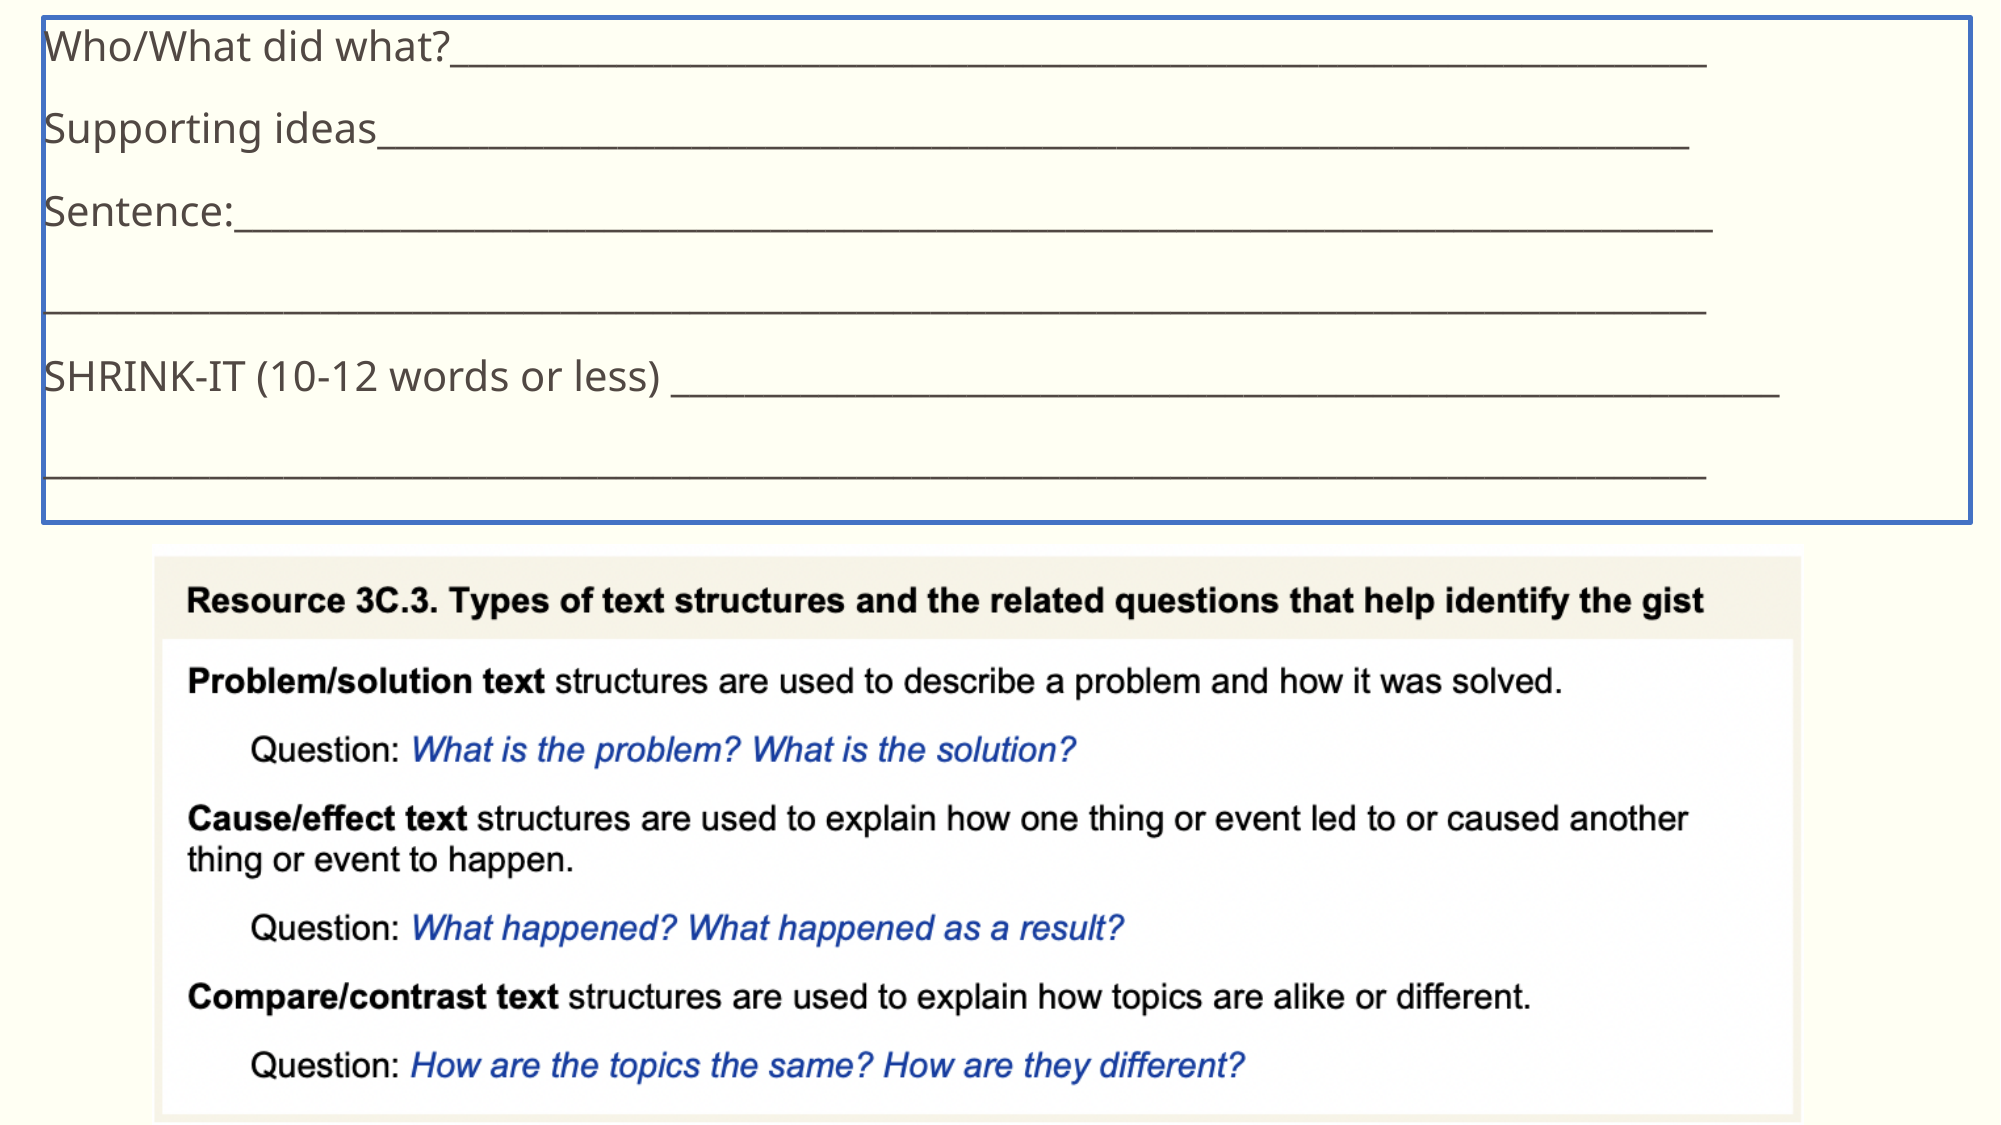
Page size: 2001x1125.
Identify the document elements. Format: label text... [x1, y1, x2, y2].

picture [152, 544, 1804, 1125]
list Who/What did what?____________________________________________________________________ Supporting ideas_______________________________________________________________________ Sentence:________________________________________________________________________________ __________________________________________________________________________________________ SHRINK-IT (10-12 words or less) ____________________________________________________________ __________________________________________________________________________________________ [43, 17, 1971, 523]
